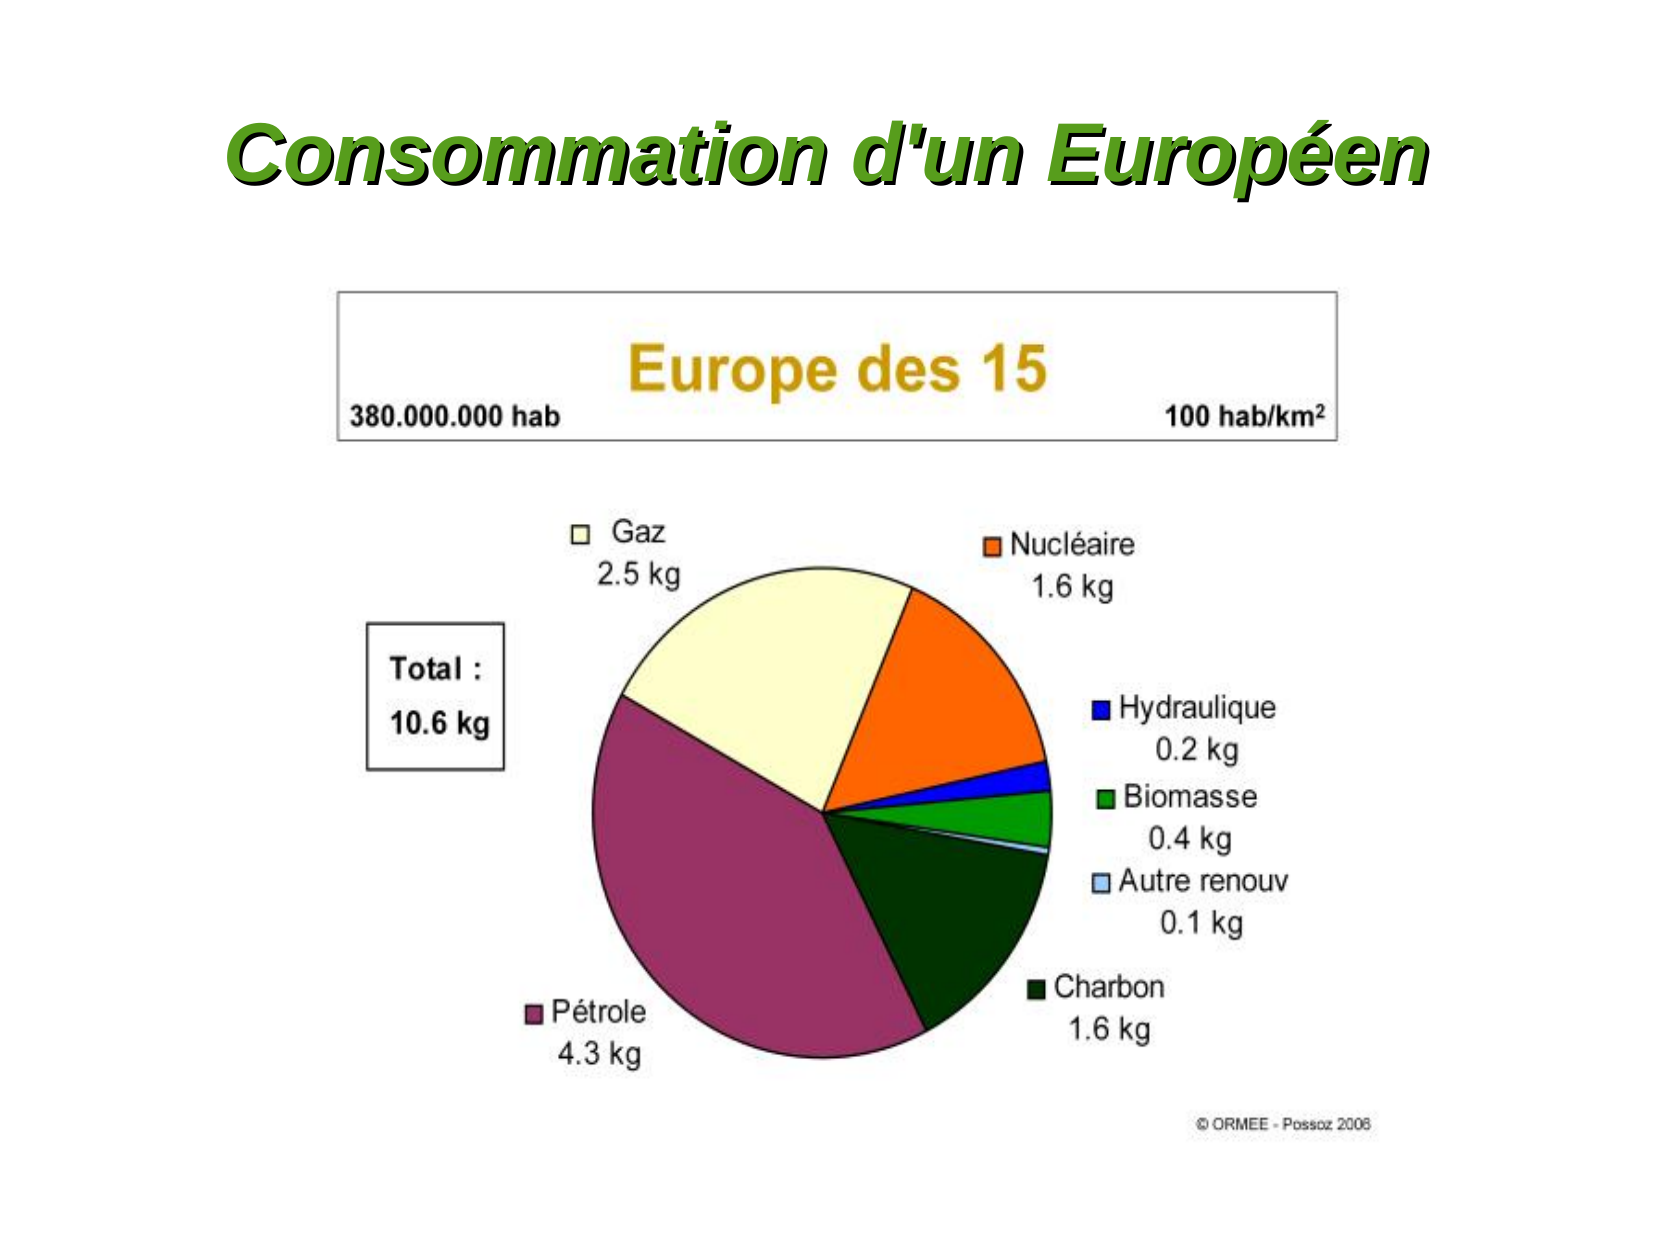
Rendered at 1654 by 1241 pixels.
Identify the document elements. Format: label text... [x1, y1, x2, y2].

picture [283, 256, 1394, 1146]
title Consommation d'un Européen [82, 49, 1571, 257]
